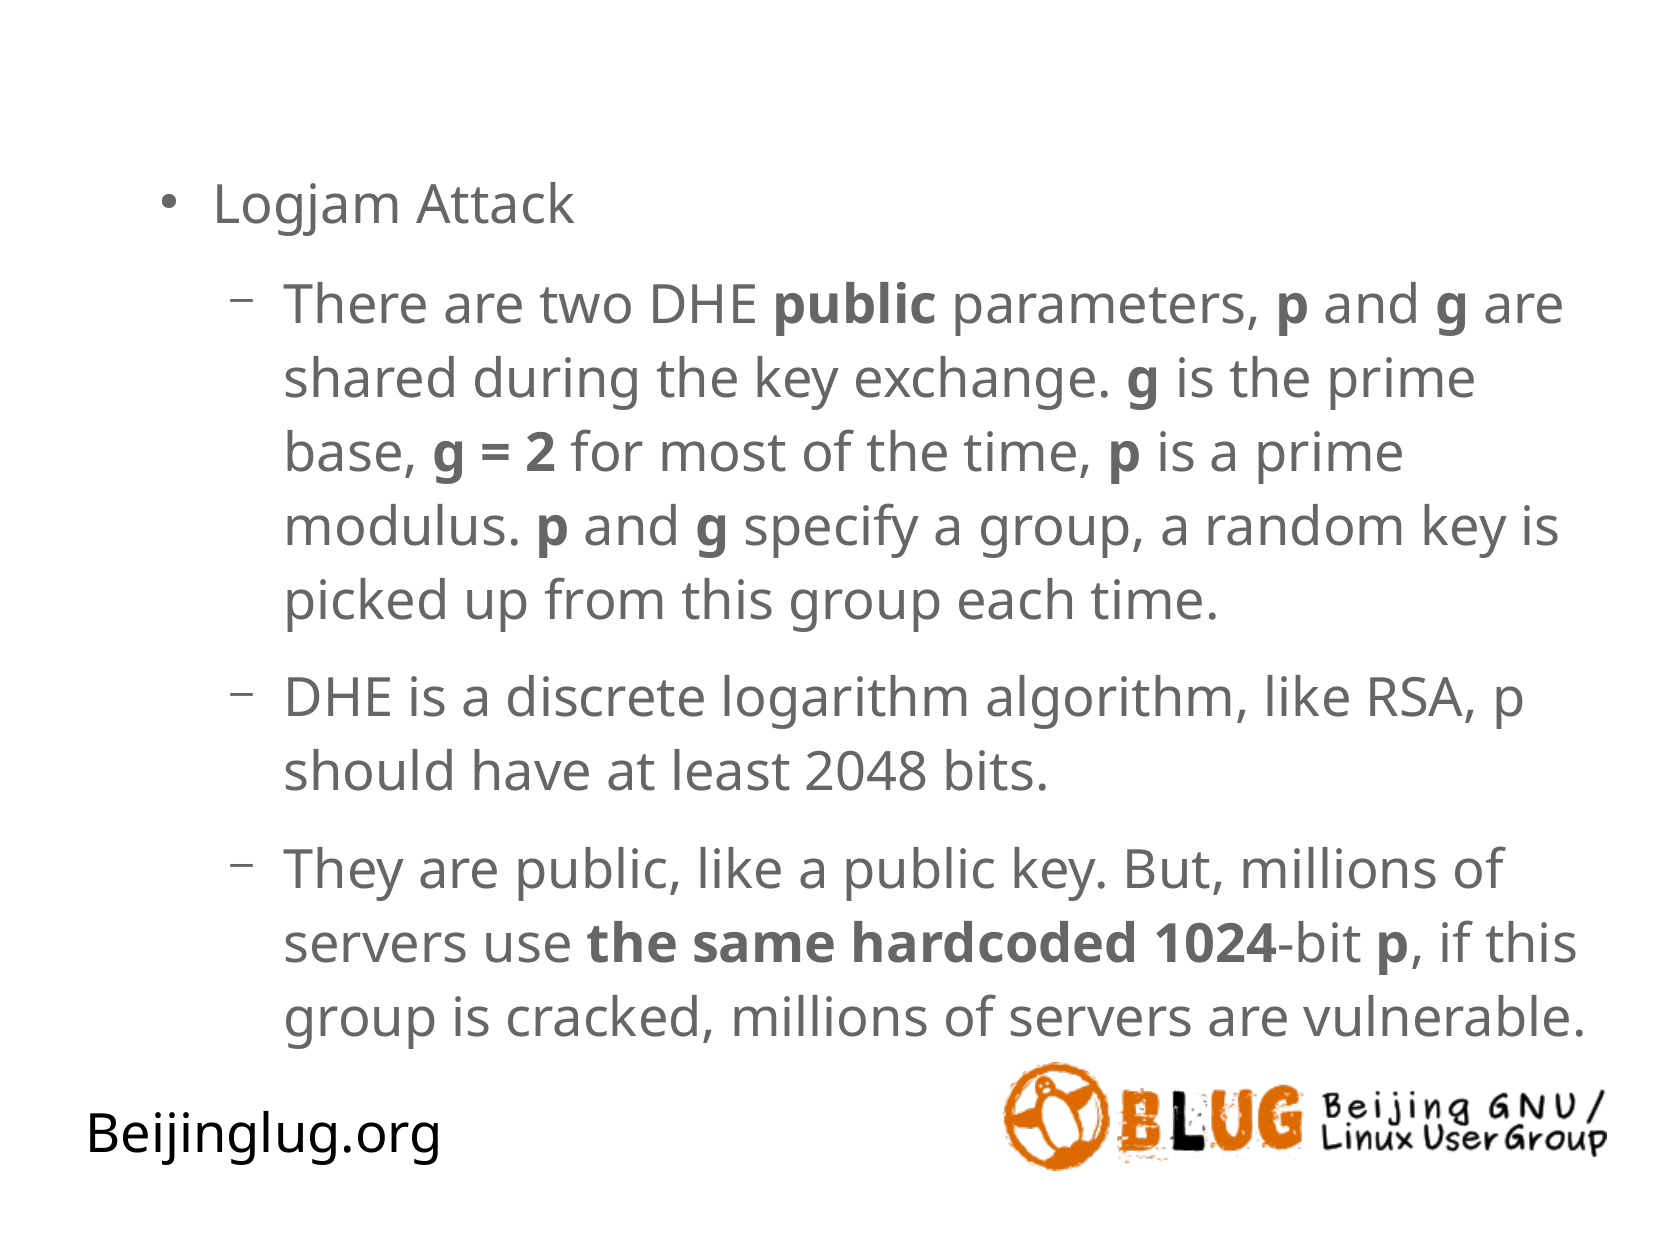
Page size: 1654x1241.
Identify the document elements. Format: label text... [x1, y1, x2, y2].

list Logjam Attack There are two DHE public parameters, p and g are shared during the key exchange. g is the prime base, g = 2 for most of the time, p is a prime modulus. p and g specify a group, a random key is picked up from this group each time. DHE is a discrete logarithm algorithm, like RSA, p should have at least 2048 bits. They are public, like a public key. But, millions of servers use the same hardcoded 1024-bit p, if this group is cracked, millions of servers are vulnerable. [141, 165, 1615, 1107]
picture [1003, 1107, 1607, 1171]
